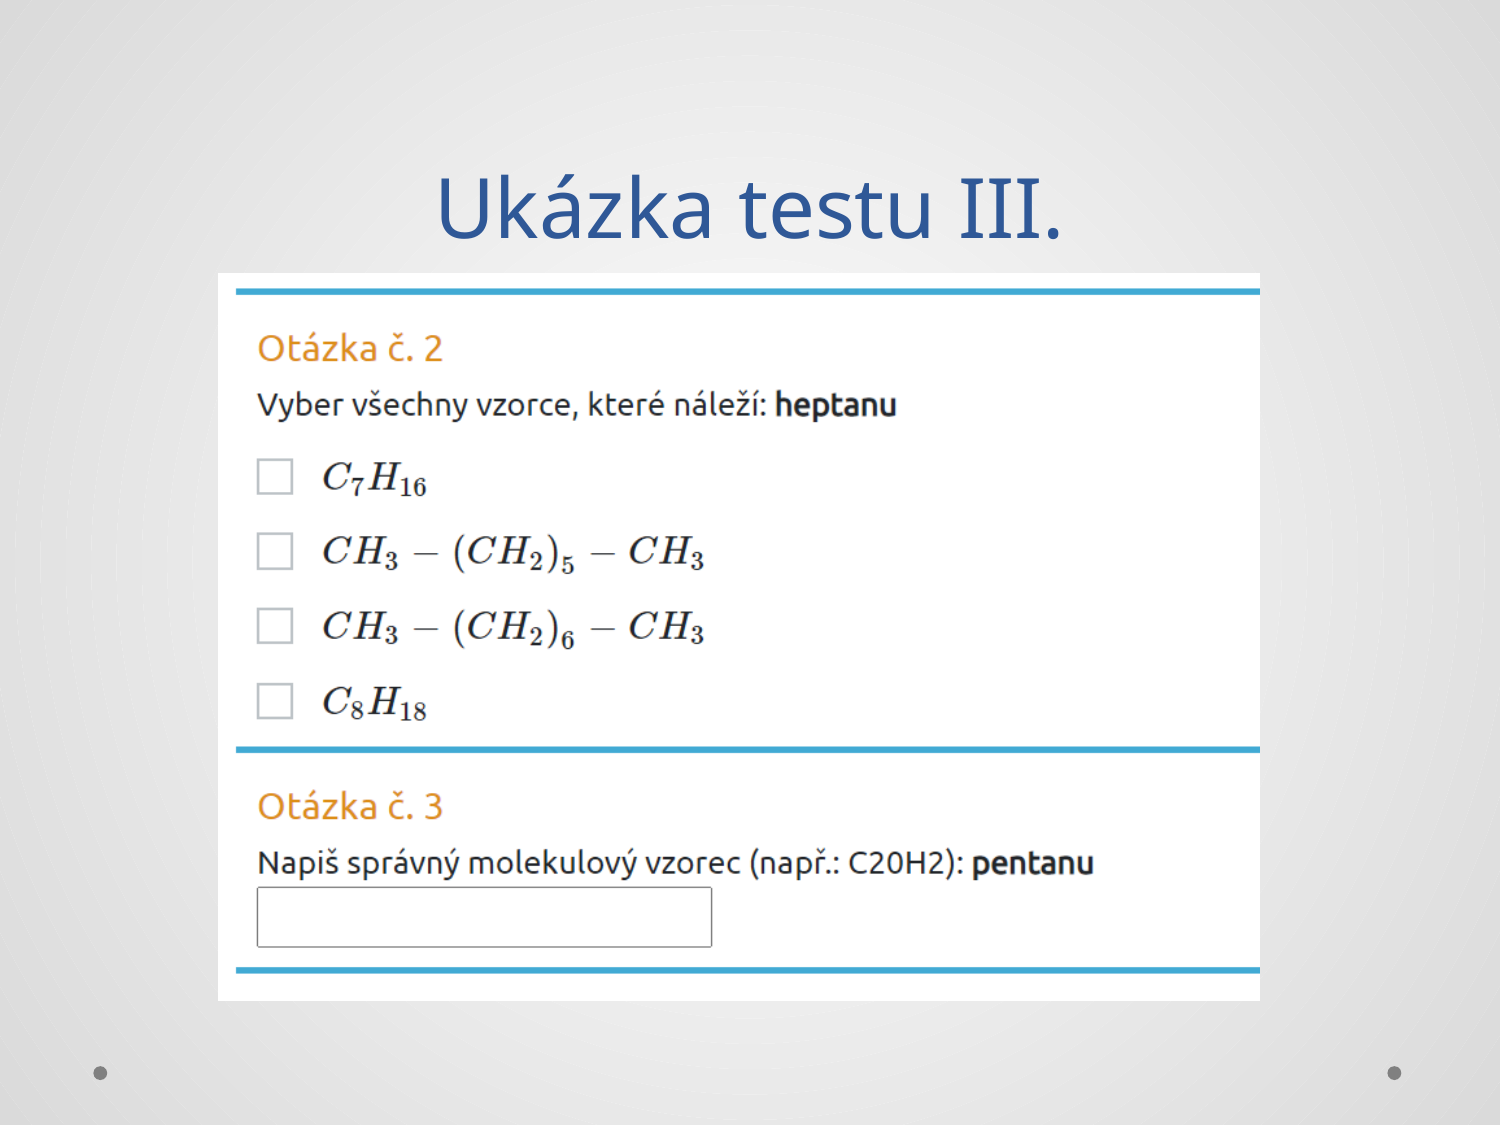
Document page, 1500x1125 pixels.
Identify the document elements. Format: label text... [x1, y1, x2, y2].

picture [218, 273, 1260, 1001]
title Ukázka testu III. [75, 0, 1425, 263]
